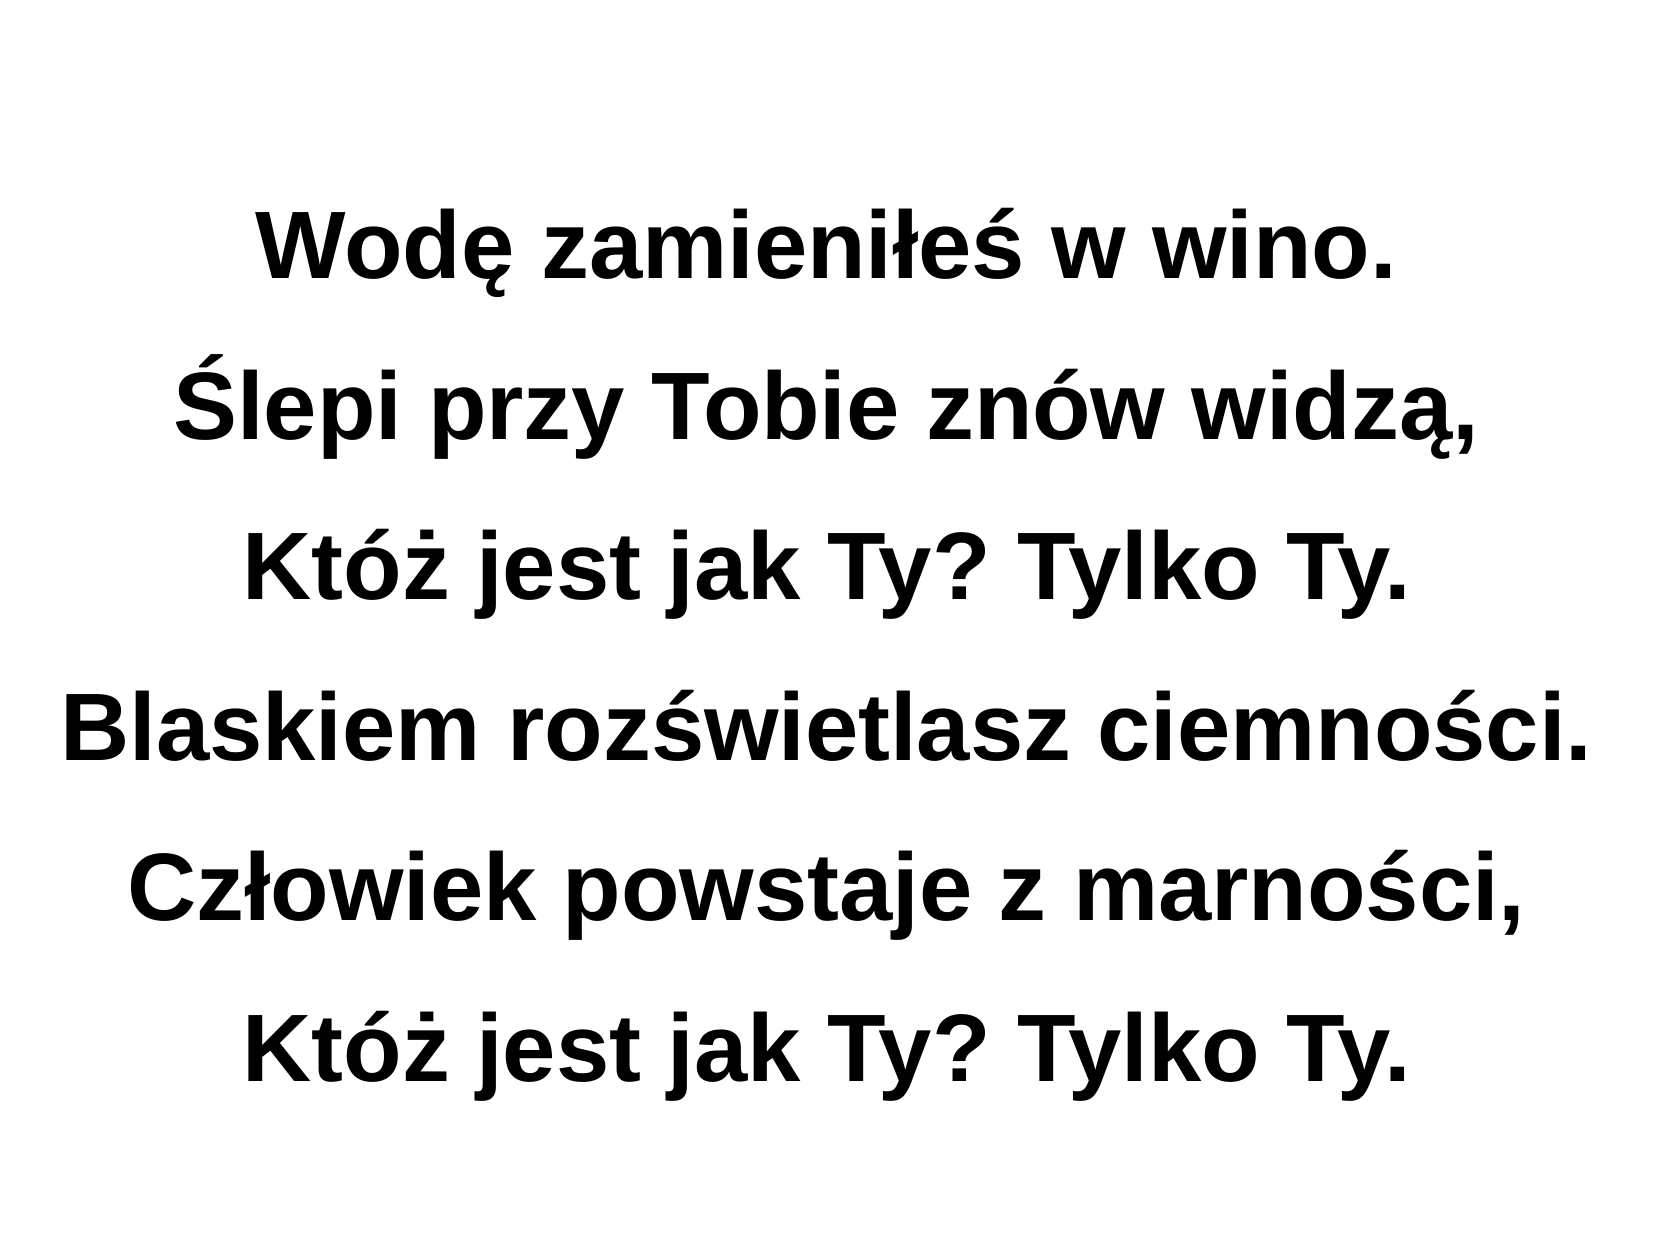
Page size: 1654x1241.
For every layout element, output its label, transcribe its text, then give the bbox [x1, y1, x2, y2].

subtitle Wodę zamieniłeś w wino. Ślepi przy Tobie znów widzą, Któż jest jak Ty? Tylko Ty. Blaskiem rozświetlasz ciemności. Człowiek powstaje z marności, Któż jest jak Ty? Tylko Ty. [0, 0, 1654, 1241]
